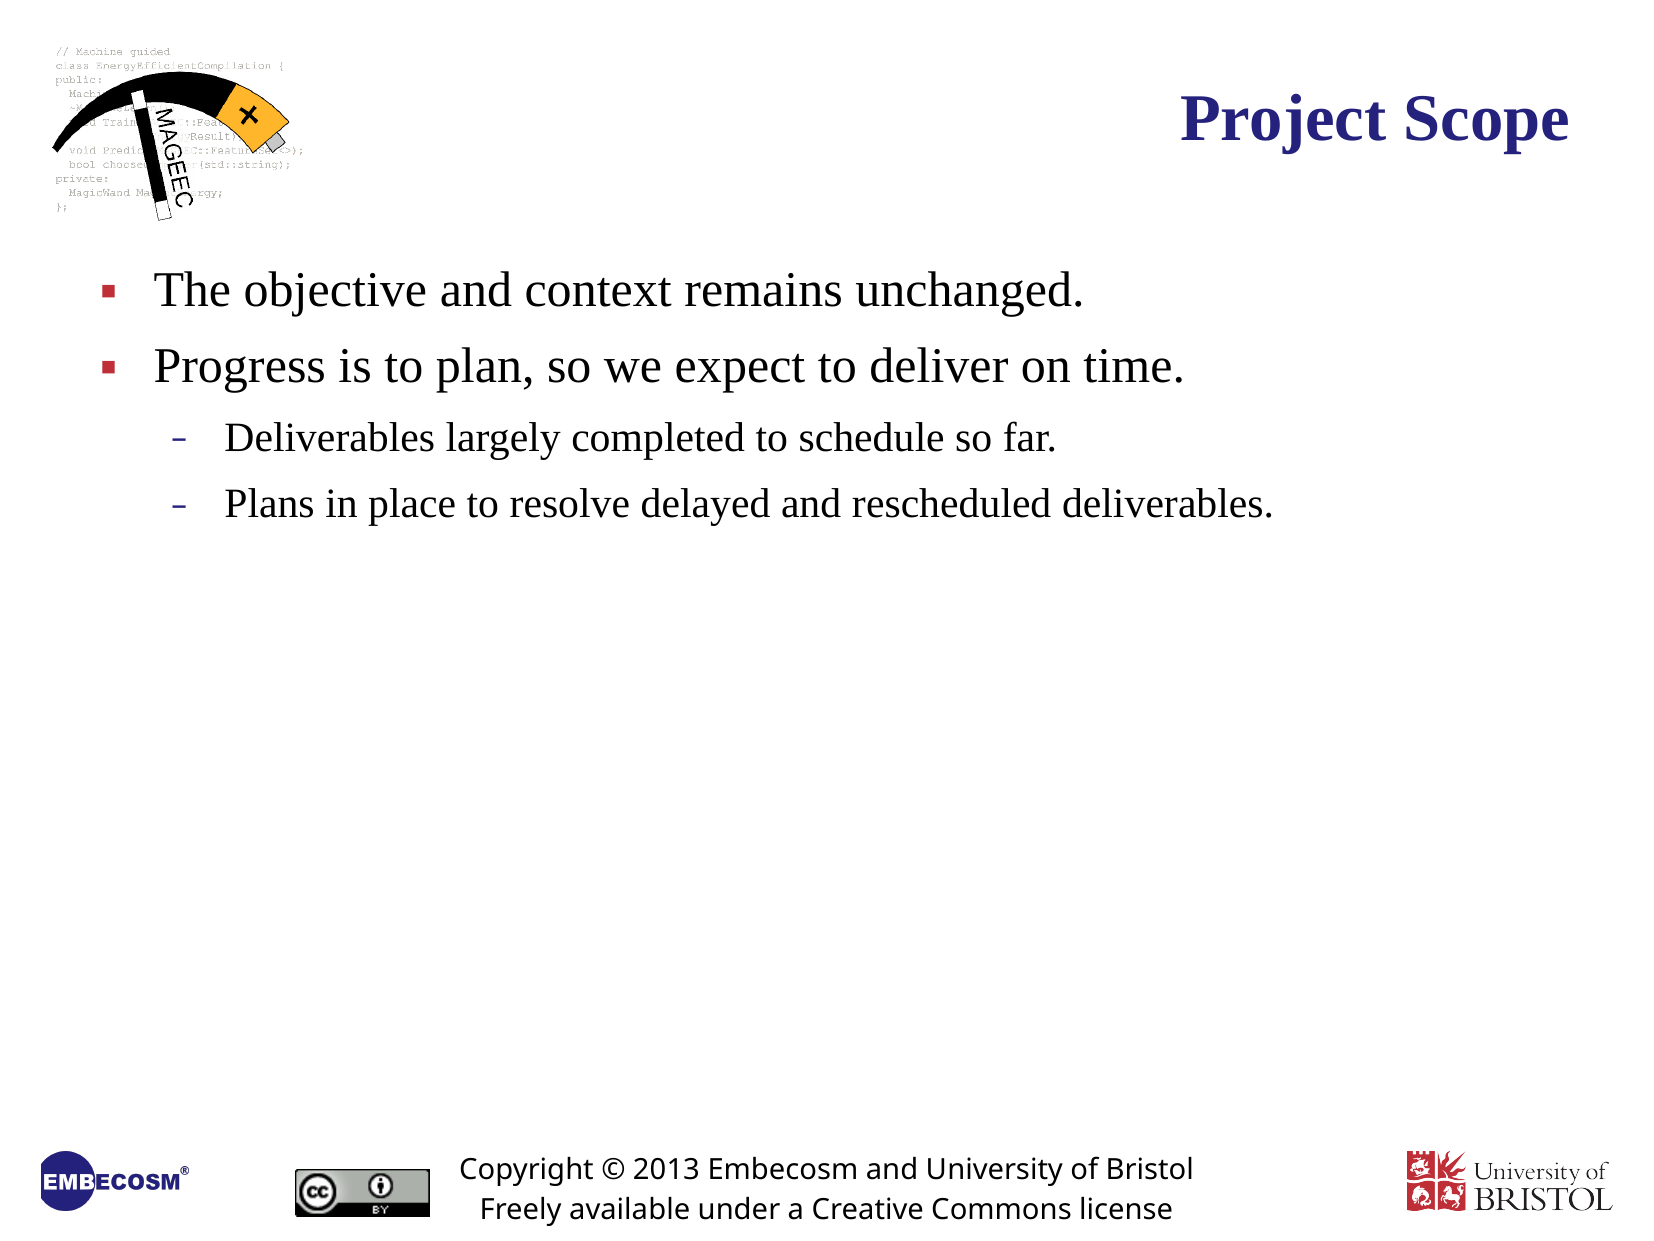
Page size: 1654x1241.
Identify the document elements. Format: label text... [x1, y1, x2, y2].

picture [295, 1169, 430, 1217]
title Project Scope [326, 32, 1571, 205]
picture [1407, 1151, 1613, 1211]
picture [41, 1151, 189, 1211]
picture [52, 47, 302, 225]
list The objective and context remains unchanged. Progress is to plan, so we expect to deliver on time. Deliverables largely completed to schedule so far. Plans in place to resolve delayed and rescheduled deliverables. [82, 261, 1571, 982]
